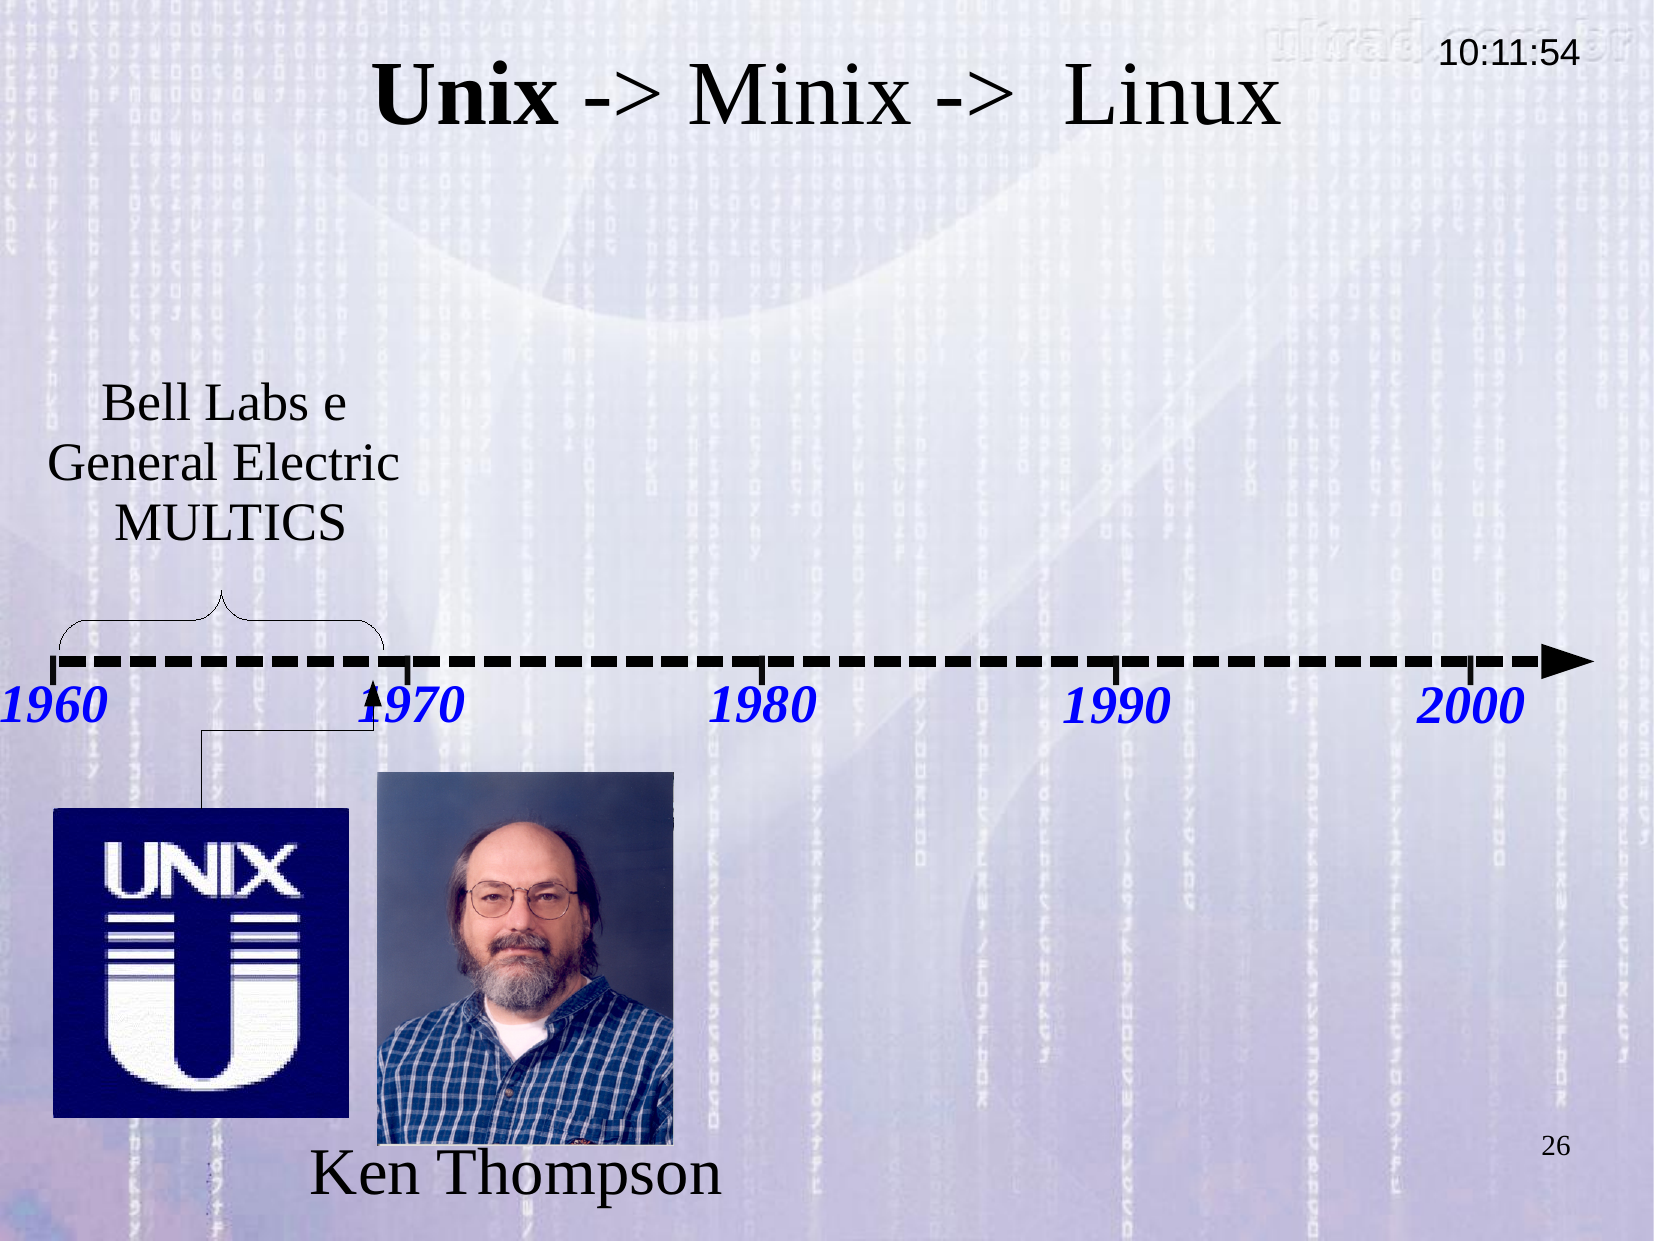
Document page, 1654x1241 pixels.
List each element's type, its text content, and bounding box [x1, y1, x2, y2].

text_box 1990 [1048, 667, 1205, 753]
text_box Unix -> Minix -> Linux [29, 35, 1625, 171]
text_box 1960 [0, 667, 142, 753]
text_box 1980 [693, 667, 851, 753]
text_box 10:53:36 [1423, 23, 1631, 94]
text_box 1970 [342, 667, 500, 753]
text_box 2000 [1402, 667, 1560, 753]
picture [0, 0, 1654, 1241]
text_box Bell Labs e General Electric MULTICS [17, 364, 432, 577]
text_box Ken Thompson [295, 1127, 747, 1231]
